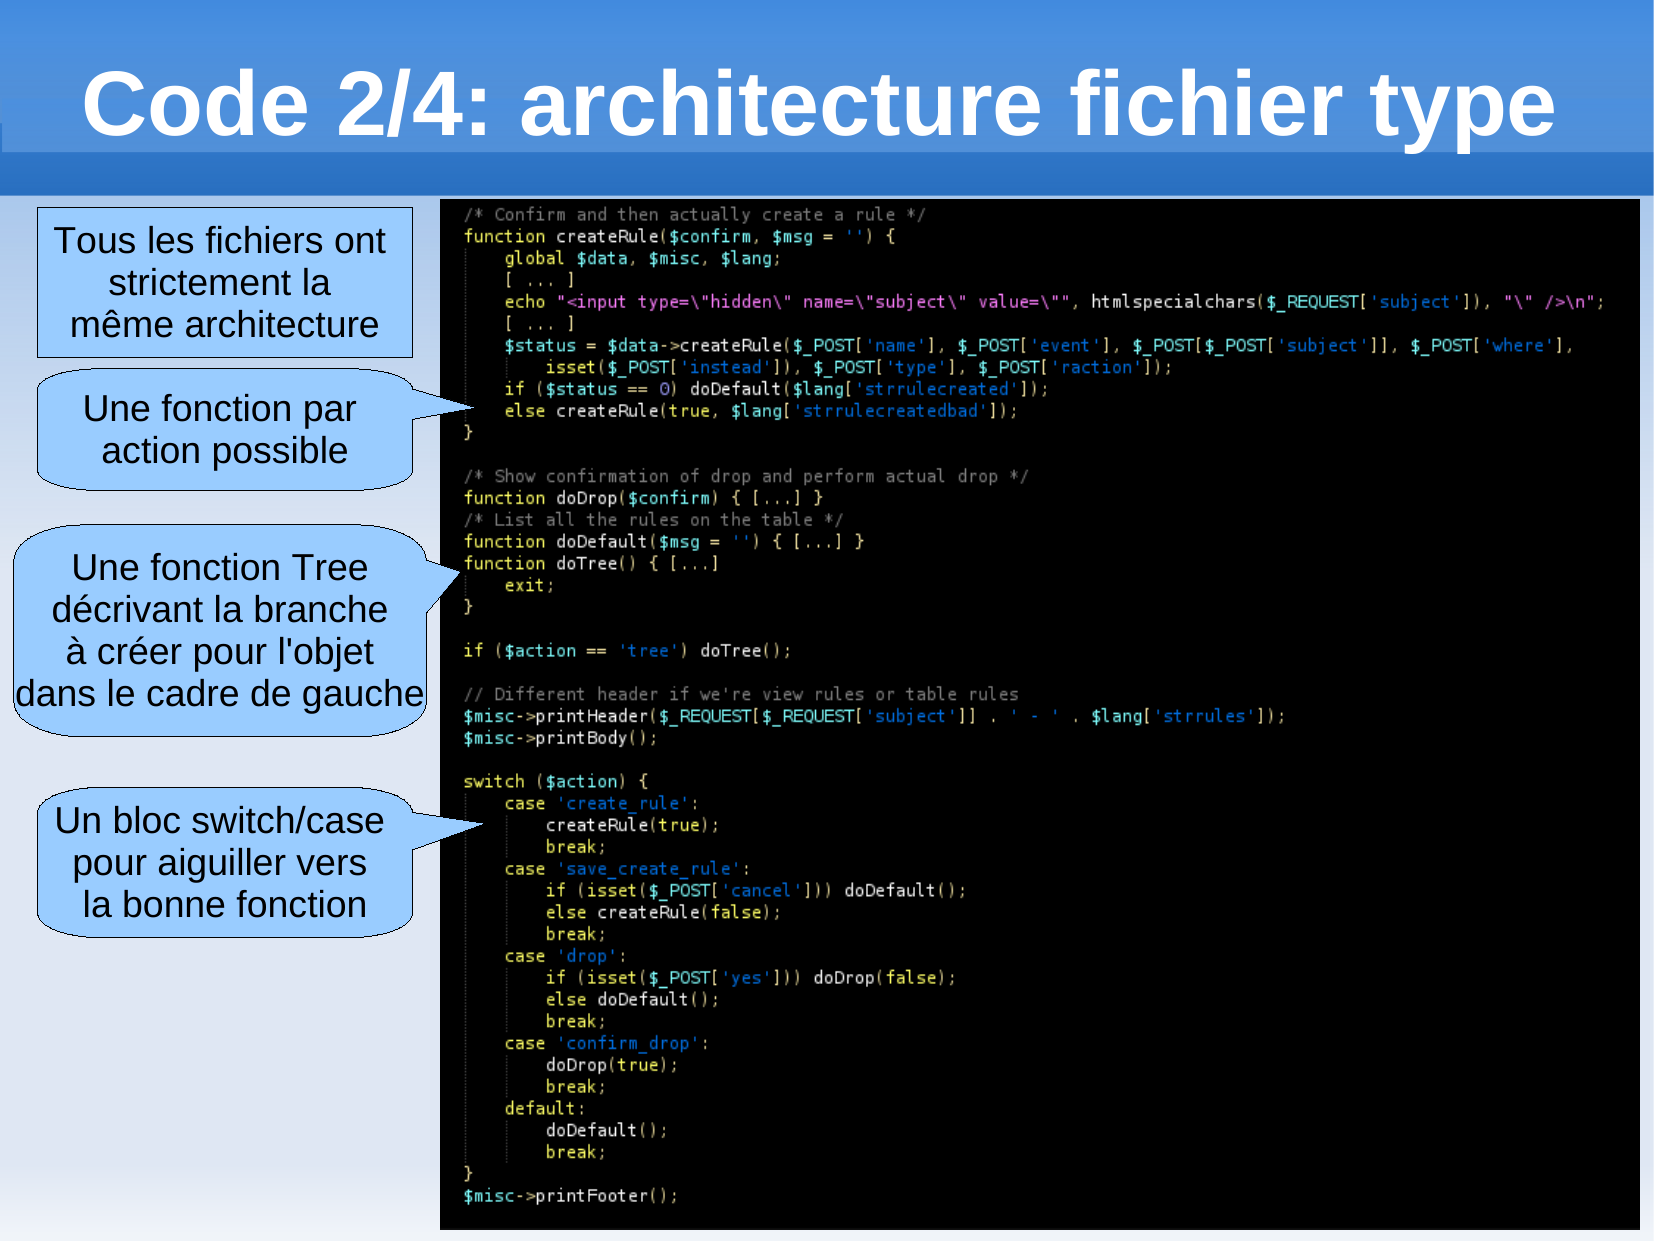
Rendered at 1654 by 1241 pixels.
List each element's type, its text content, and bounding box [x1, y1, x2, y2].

picture [0, 0, 1654, 1241]
title Code 2/4: architecture fichier type [76, 7, 1565, 200]
text_box Une fonction par action possible [37, 368, 477, 491]
text_box Une fonction Tree décrivant la branche à créer pour l'objet dans le cadre de gauche [13, 524, 462, 737]
text_box Un bloc switch/case pour aiguiller vers la bonne fonction [37, 787, 486, 938]
text_box Tous les fichiers ont strictement la même architecture [37, 207, 413, 358]
